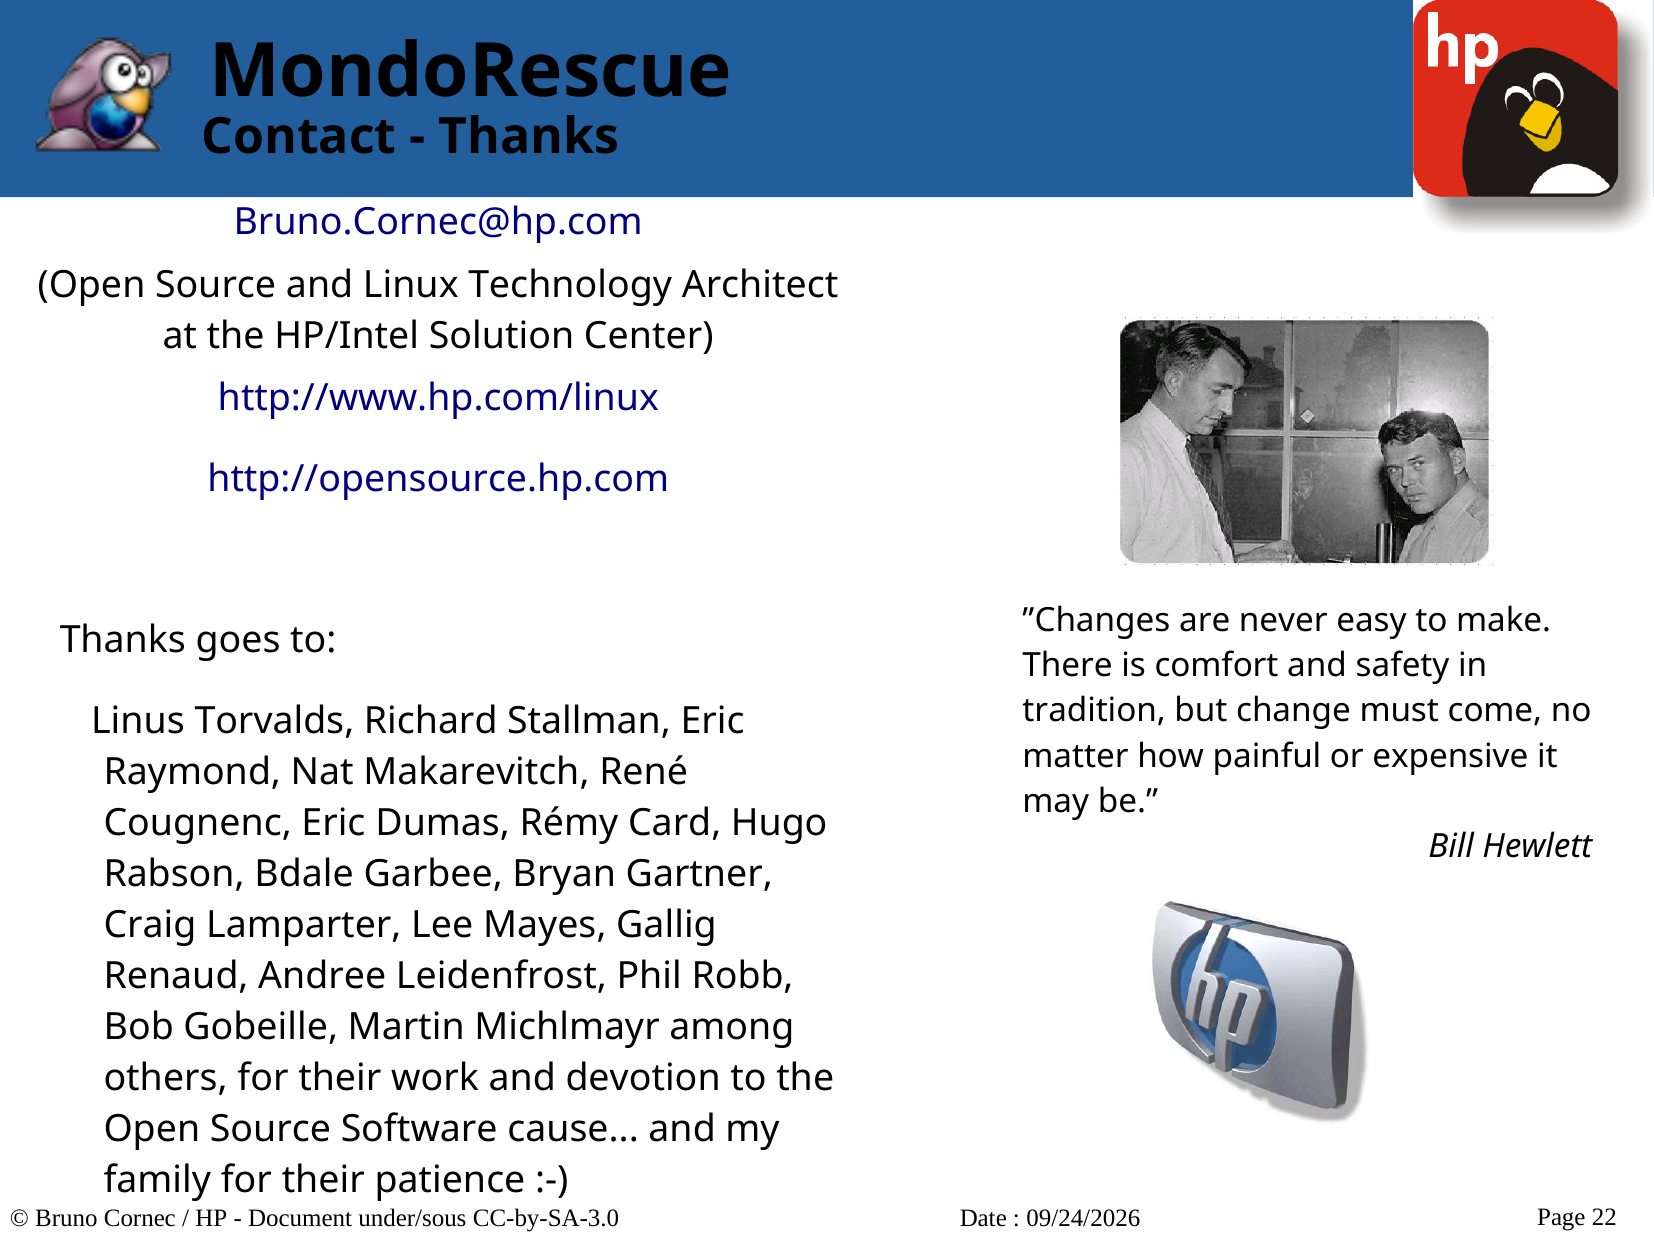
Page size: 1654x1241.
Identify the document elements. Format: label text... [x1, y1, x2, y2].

list Bruno.Cornec@hp.com (Open Source and Linux Technology Architect at the HP/Intel Solution Center) http://www.hp.com/linux http://opensource.hp.com Thanks goes to: Linus Torvalds, Richard Stallman, Eric Raymond, Nat Makarevitch, René Cougnenc, Eric Dumas, Rémy Card, Hugo Rabson, Bdale Garbee, Bryan Gartner, Craig Lamparter, Lee Mayes, Gallig Renaud, Andree Leidenfrost, Phil Robb, Bob Gobeille, Martin Michlmayr among others, for their work and devotion to the Open Source Software cause... and my family for their patience :-) [20, 194, 856, 1172]
picture [1105, 890, 1422, 1130]
title Contact - Thanks [201, 32, 1191, 241]
picture [0, 0, 211, 199]
text_box ”Changes are never easy to make. There is comfort and safety in tradition, but change must come, no matter how painful or expensive it may be.” Bill Hewlett [1022, 595, 1634, 877]
picture [1113, 316, 1496, 568]
picture [1413, 0, 1654, 235]
